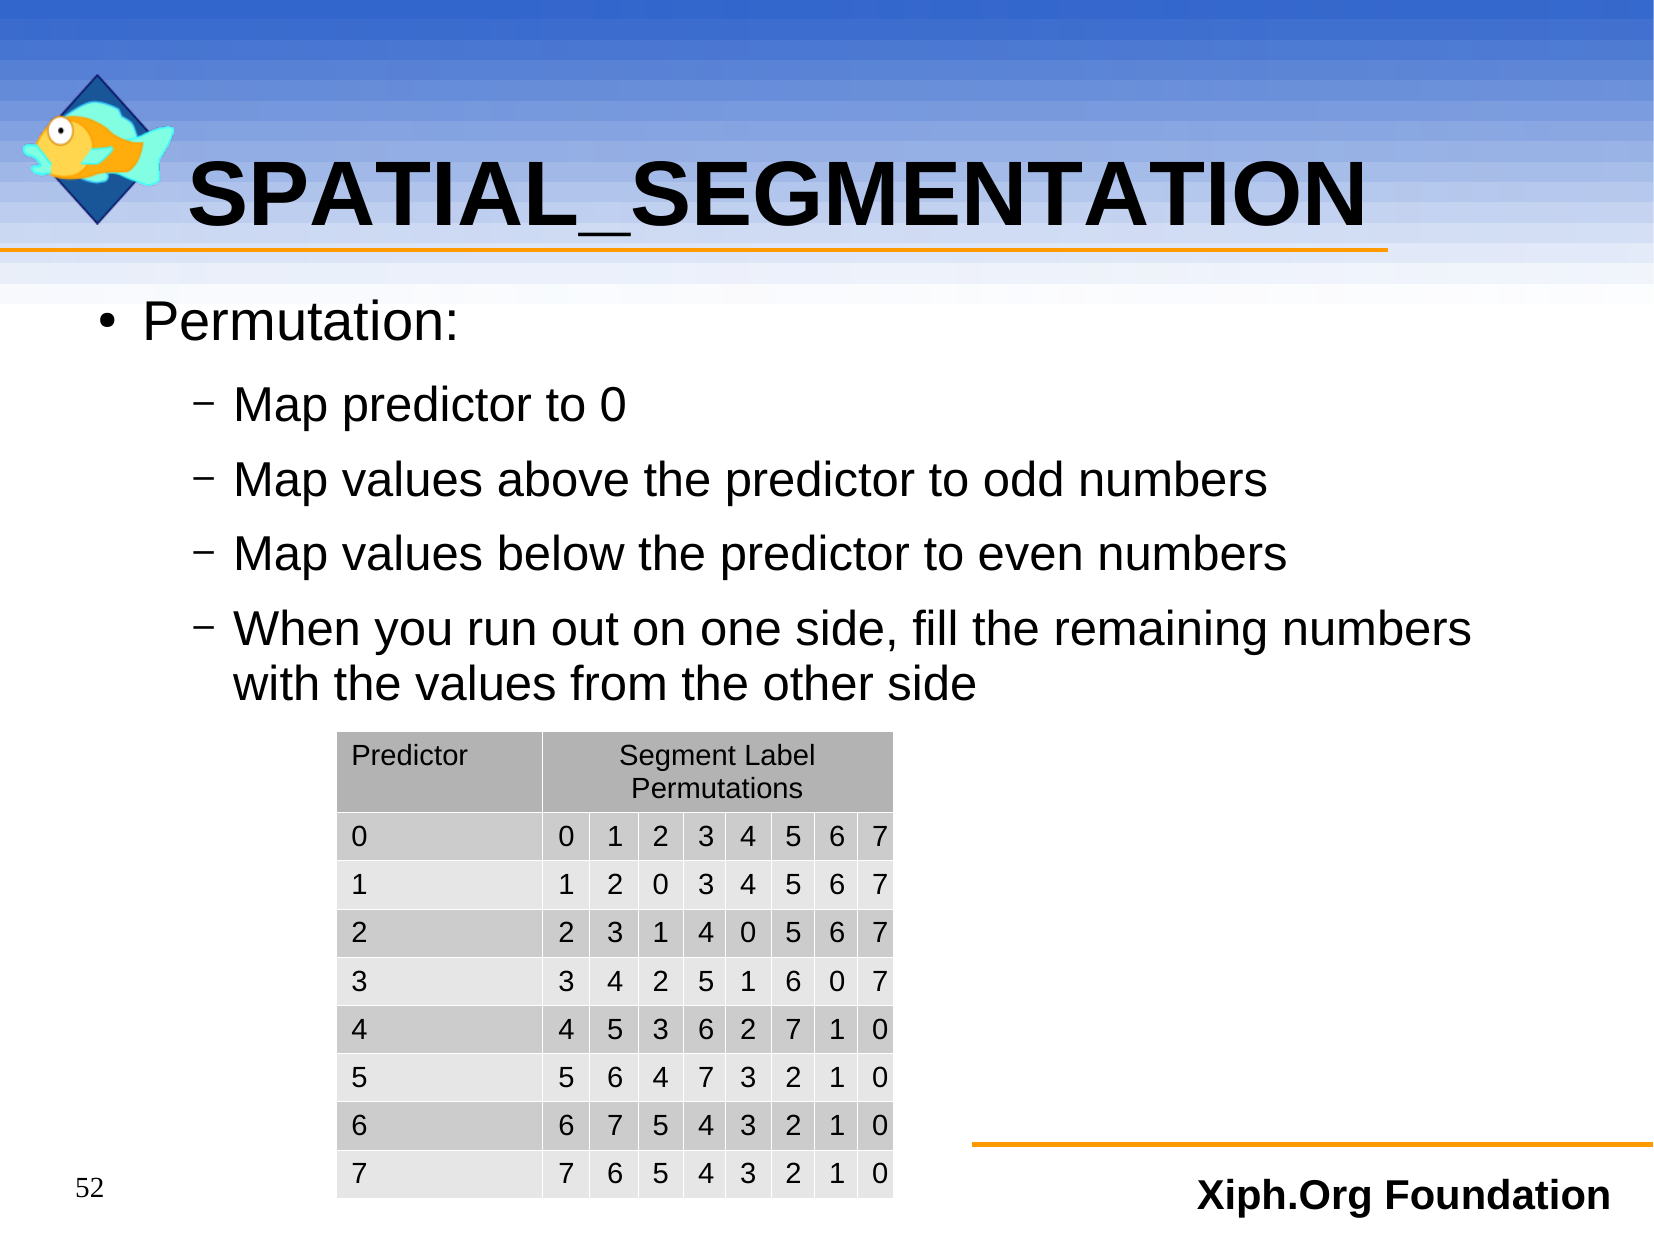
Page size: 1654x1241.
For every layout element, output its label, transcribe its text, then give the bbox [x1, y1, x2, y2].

table_cell 3 [684, 861, 725, 909]
table_cell 5 [543, 1054, 589, 1101]
table_cell 6 [772, 958, 814, 1005]
table_cell 0 [337, 813, 542, 860]
table_cell 1 [815, 1102, 857, 1150]
table_cell 1 [726, 958, 771, 1005]
table_cell 2 [772, 1151, 814, 1198]
table_cell 1 [590, 813, 638, 860]
table_cell 0 [858, 1102, 893, 1150]
table_cell 0 [543, 813, 589, 860]
table_cell 1 [543, 861, 589, 909]
title SPATIAL_SEGMENTATION [187, 37, 1571, 245]
table_cell 4 [684, 910, 725, 957]
table_cell 4 [684, 1151, 725, 1198]
table_cell 1 [639, 910, 683, 957]
table_cell 3 [543, 958, 589, 1005]
table_cell 0 [726, 910, 771, 957]
table_cell 0 [815, 958, 857, 1005]
table_cell 5 [684, 958, 725, 1005]
table_cell 0 [639, 861, 683, 909]
table_cell 7 [858, 813, 893, 860]
table_cell 2 [639, 813, 683, 860]
picture [0, 0, 1654, 1241]
list Permutation: Map predictor to 0 Map values above the predictor to odd numbers Map values below the predictor to even numbers When you run out on one side, fill the remaining numbers with the values from the other side [82, 290, 1571, 713]
table_cell 7 [337, 1151, 542, 1198]
table_header Predictor [337, 732, 542, 812]
table_cell 2 [726, 1006, 771, 1053]
table_cell 3 [639, 1006, 683, 1053]
table_cell 5 [772, 813, 814, 860]
table_cell 3 [726, 1054, 771, 1101]
table_cell 6 [543, 1102, 589, 1150]
table_cell 4 [543, 1006, 589, 1053]
table_cell 6 [684, 1006, 725, 1053]
table_cell 7 [772, 1006, 814, 1053]
table_cell 6 [337, 1102, 542, 1150]
table_cell 1 [337, 861, 542, 909]
table_cell 5 [639, 1151, 683, 1198]
table_cell 6 [815, 861, 857, 909]
table_cell 6 [815, 910, 857, 957]
table_cell 5 [772, 861, 814, 909]
table_cell 5 [590, 1006, 638, 1053]
table_cell 4 [684, 1102, 725, 1150]
table_cell 2 [590, 861, 638, 909]
table_cell 5 [639, 1102, 683, 1150]
table_cell 1 [815, 1006, 857, 1053]
table_cell 5 [337, 1054, 542, 1101]
table_cell 2 [639, 958, 683, 1005]
table_cell 1 [815, 1151, 857, 1198]
table_cell 2 [772, 1102, 814, 1150]
table_cell 3 [684, 813, 725, 860]
table_cell 6 [590, 1151, 638, 1198]
table_cell 4 [590, 958, 638, 1005]
table_cell 3 [726, 1102, 771, 1150]
table_cell 2 [337, 910, 542, 957]
table_cell 7 [590, 1102, 638, 1150]
table_cell 7 [543, 1151, 589, 1198]
table_cell 4 [726, 813, 771, 860]
table_cell 2 [772, 1054, 814, 1101]
table_cell 1 [815, 1054, 857, 1101]
table_cell 4 [639, 1054, 683, 1101]
table_cell 6 [590, 1054, 638, 1101]
table_cell 0 [858, 1151, 893, 1198]
table_cell 6 [815, 813, 857, 860]
table_cell 5 [772, 910, 814, 957]
table_cell 4 [726, 861, 771, 909]
table_cell 0 [858, 1054, 893, 1101]
table_cell 2 [543, 910, 589, 957]
table_cell 0 [858, 1006, 893, 1053]
table_cell 7 [858, 910, 893, 957]
table_cell 7 [858, 958, 893, 1005]
table_cell 3 [590, 910, 638, 957]
table_header Segment Label Permutations [543, 732, 893, 812]
table_cell 4 [337, 1006, 542, 1053]
table_cell 3 [726, 1151, 771, 1198]
table_cell 3 [337, 958, 542, 1005]
table_cell 7 [858, 861, 893, 909]
table_cell 7 [684, 1054, 725, 1101]
